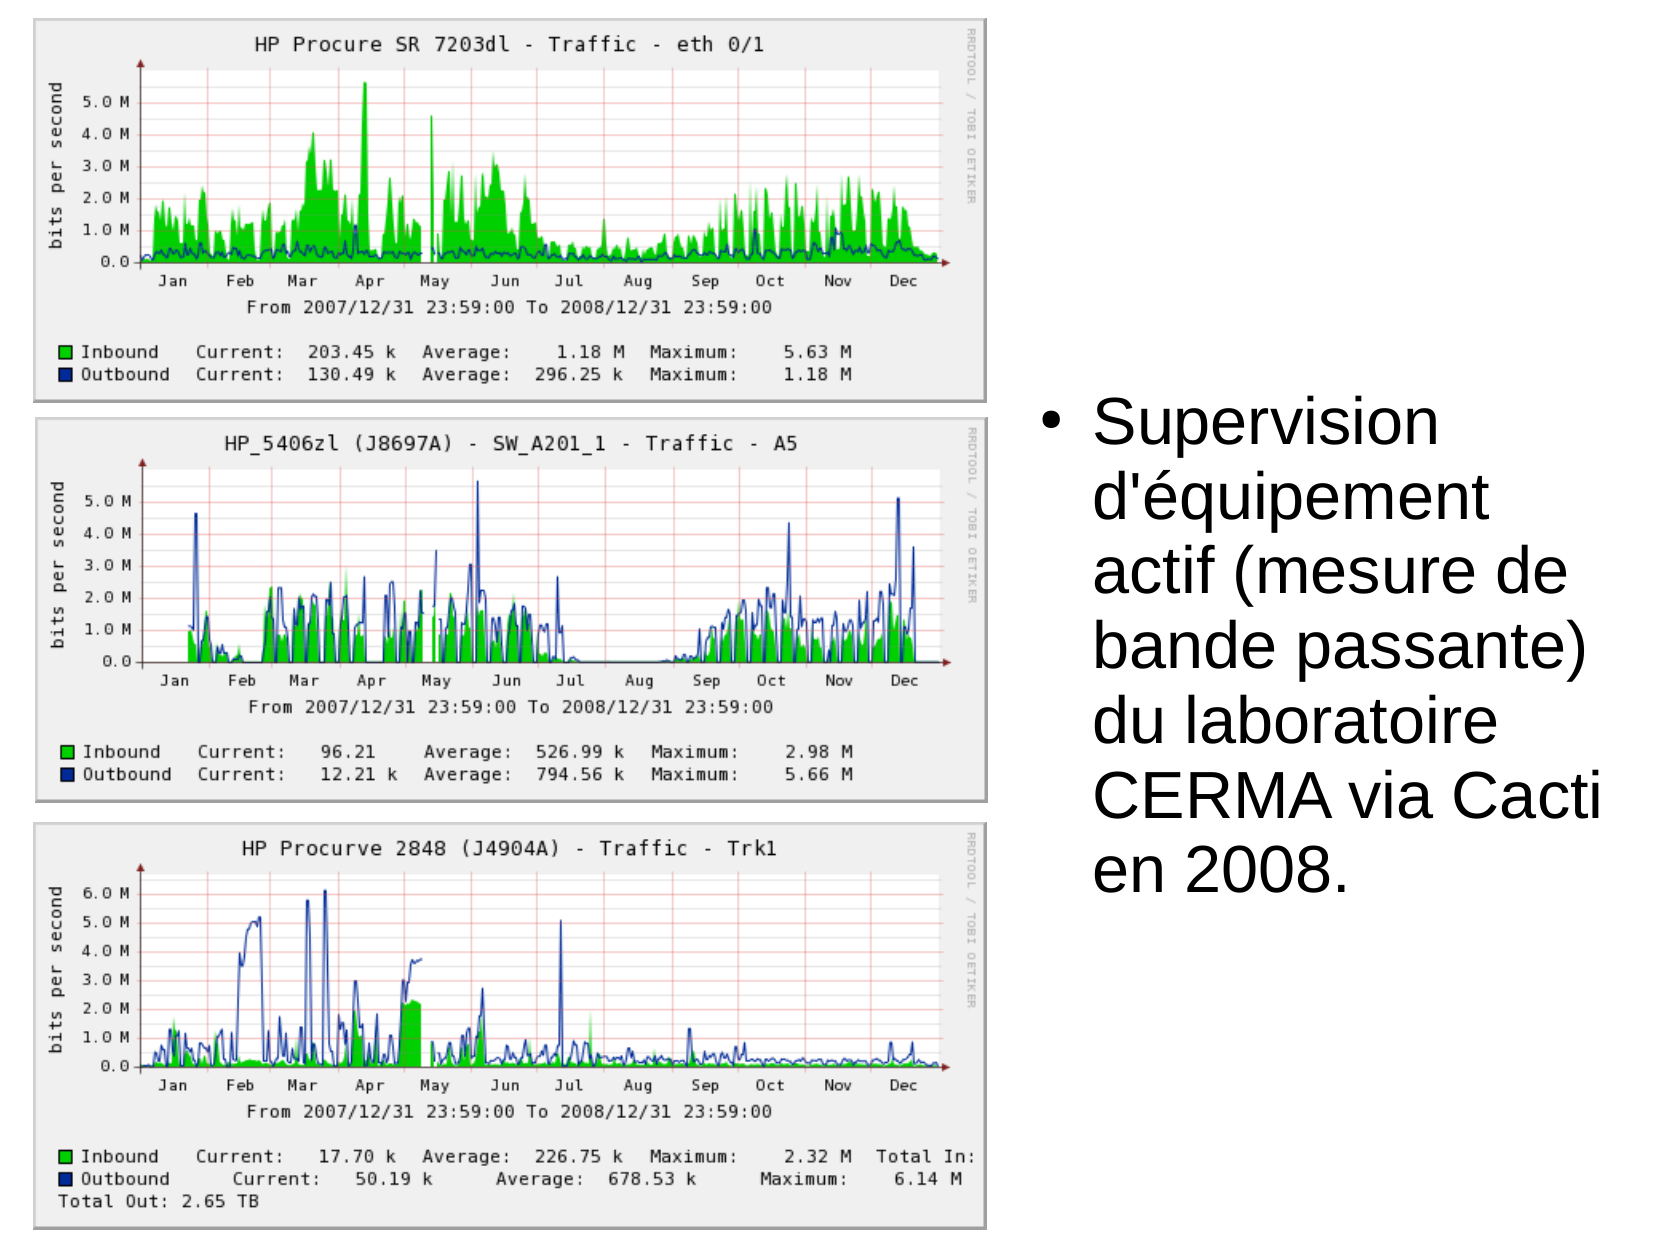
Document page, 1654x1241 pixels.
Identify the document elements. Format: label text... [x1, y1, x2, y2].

picture [33, 822, 987, 1230]
list Supervision d'équipement actif (mesure de bande passante) du laboratoire CERMA via Cacti en 2008. [1021, 383, 1619, 908]
picture [35, 417, 988, 803]
picture [33, 18, 987, 403]
